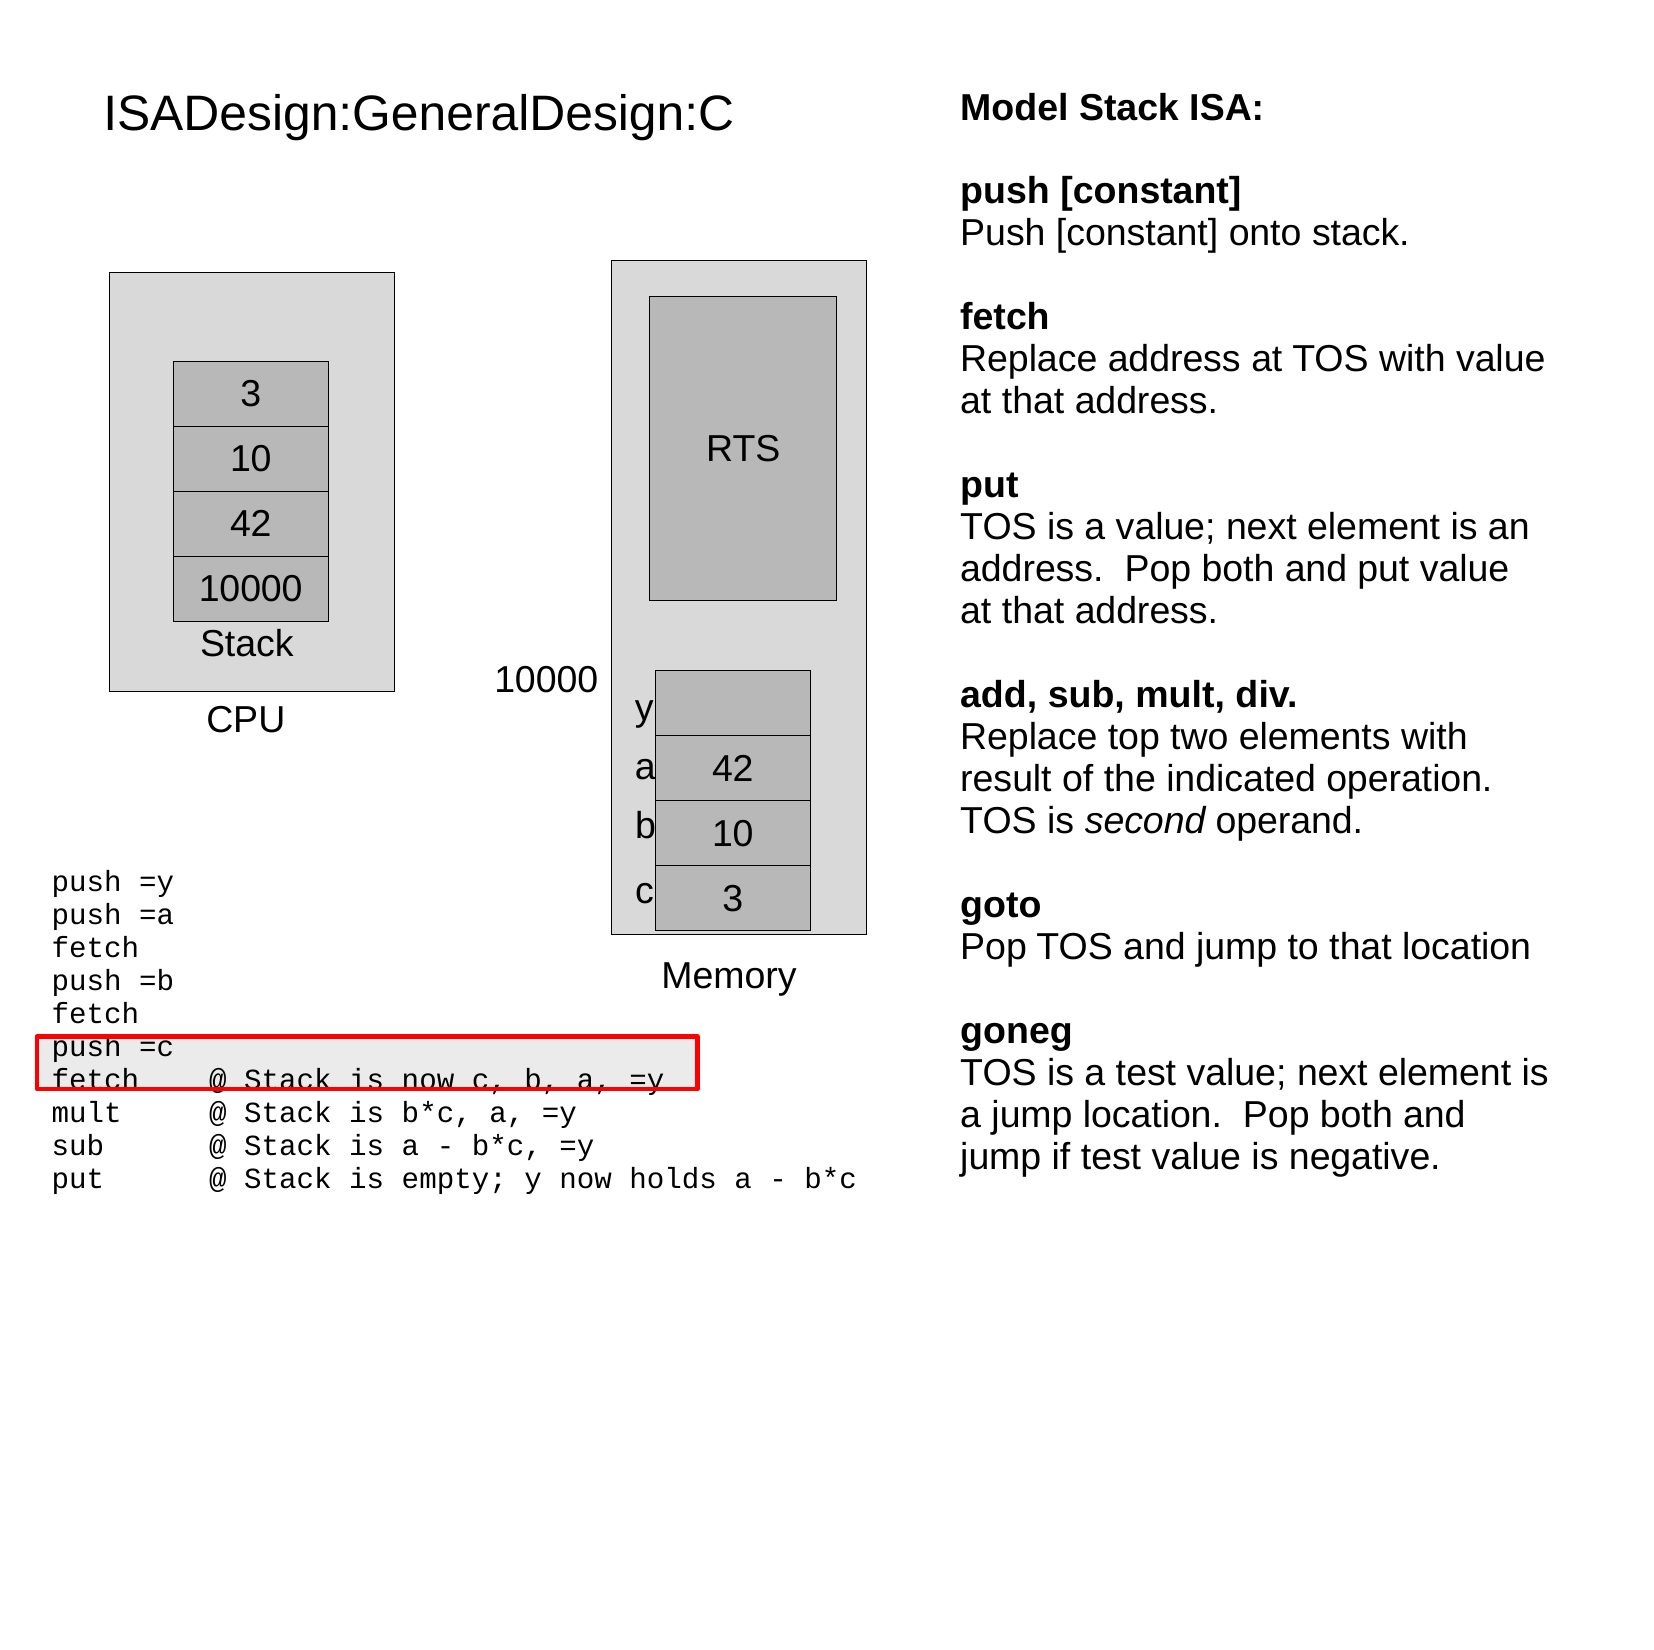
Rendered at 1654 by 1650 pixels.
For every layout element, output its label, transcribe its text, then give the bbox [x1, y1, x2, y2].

text_box 10000 [479, 650, 613, 708]
text_box y [620, 678, 668, 736]
text_box a [620, 737, 671, 795]
text_box 3 [655, 865, 811, 931]
text_box 42 [655, 735, 811, 800]
text_box [611, 260, 867, 859]
text_box 10 [173, 427, 329, 492]
text_box RTS [649, 296, 837, 601]
text_box push =y push =a fetch push =b fetch push =c fetch @ Stack is now c, b, a, =y mult @ Stack is b*c, a, =y sub @ Stack is a - b*c, =y put @ Stack is empty; y now holds a - b*c [36, 859, 875, 1187]
text_box ISADesign:GeneralDesign:C [88, 78, 945, 166]
text_box 3 [173, 361, 329, 427]
text_box [109, 272, 395, 692]
text_box 10 [655, 800, 811, 865]
text_box [36, 1036, 698, 1089]
text_box 42 [173, 492, 329, 557]
text_box b [620, 796, 671, 854]
text_box Model Stack ISA: push [constant] Push [constant] onto stack. fetch Replace address at TOS with value at that address. put TOS is a value; next element is an address. Pop both and put value at that address. add, sub, mult, div. Replace top two elements with result of the indicated operation. TOS is second operand. goto Pop TOS and jump to that location goneg TOS is a test value; next element is a jump location. Pop both and jump if test value is negative. [945, 78, 1571, 1288]
text_box Stack [185, 622, 309, 673]
text_box 10000 [173, 557, 329, 622]
text_box c [620, 861, 669, 919]
text_box CPU [191, 691, 301, 749]
